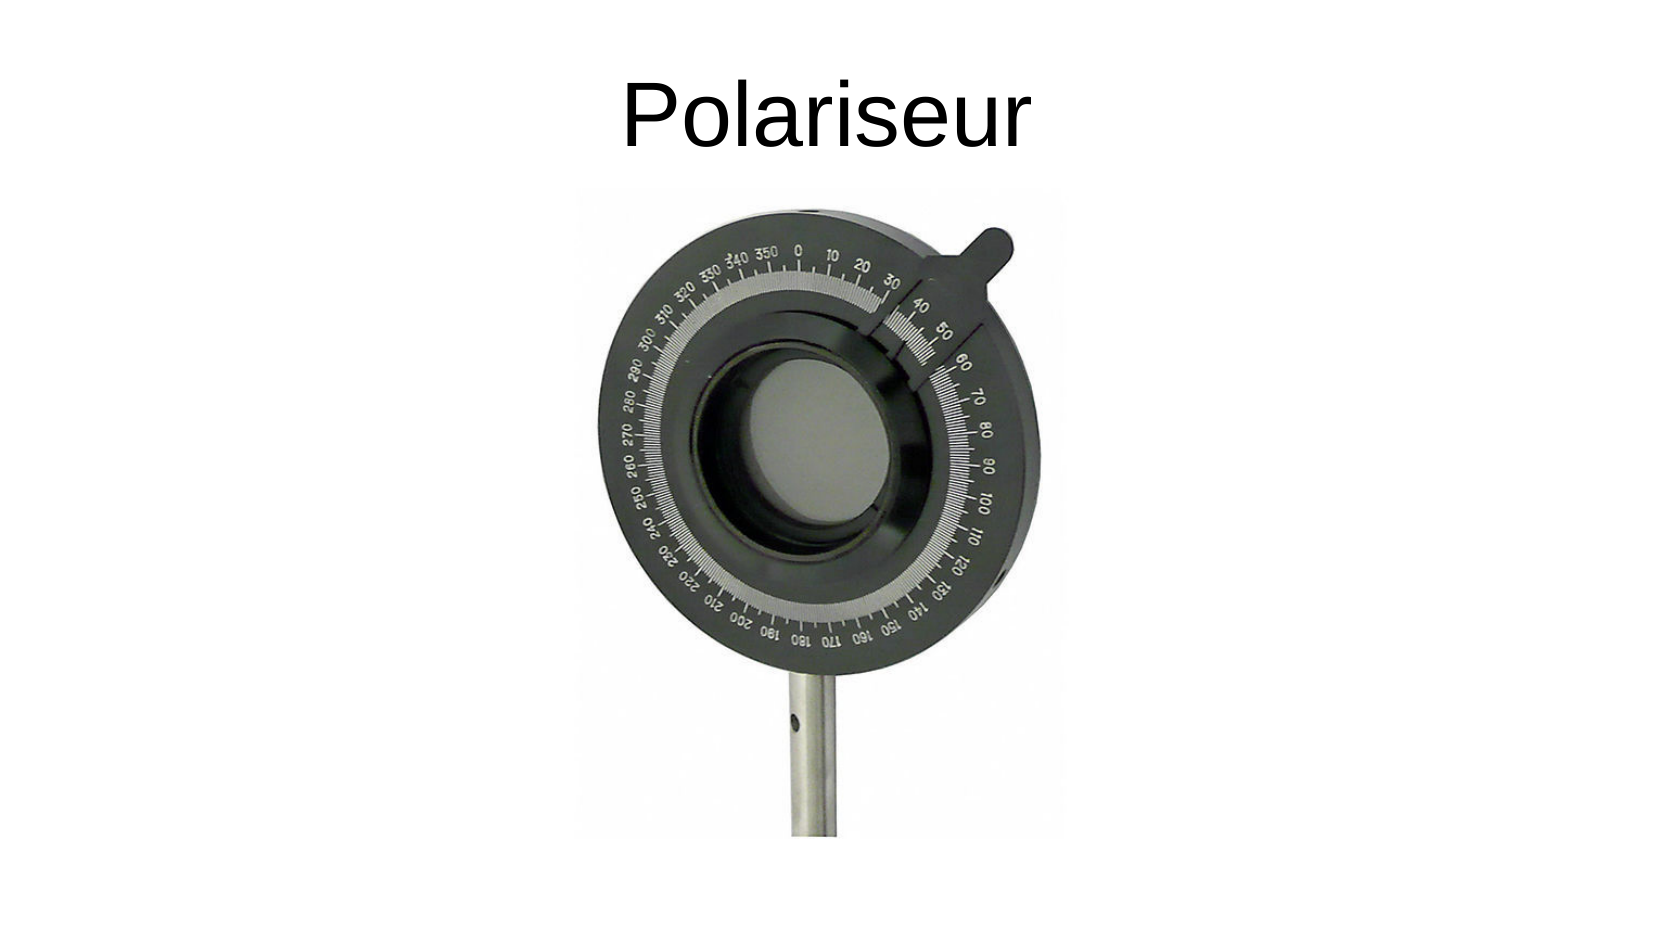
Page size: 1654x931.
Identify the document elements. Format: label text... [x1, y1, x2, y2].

title Polariseur [82, 37, 1571, 193]
picture [496, 188, 1147, 839]
